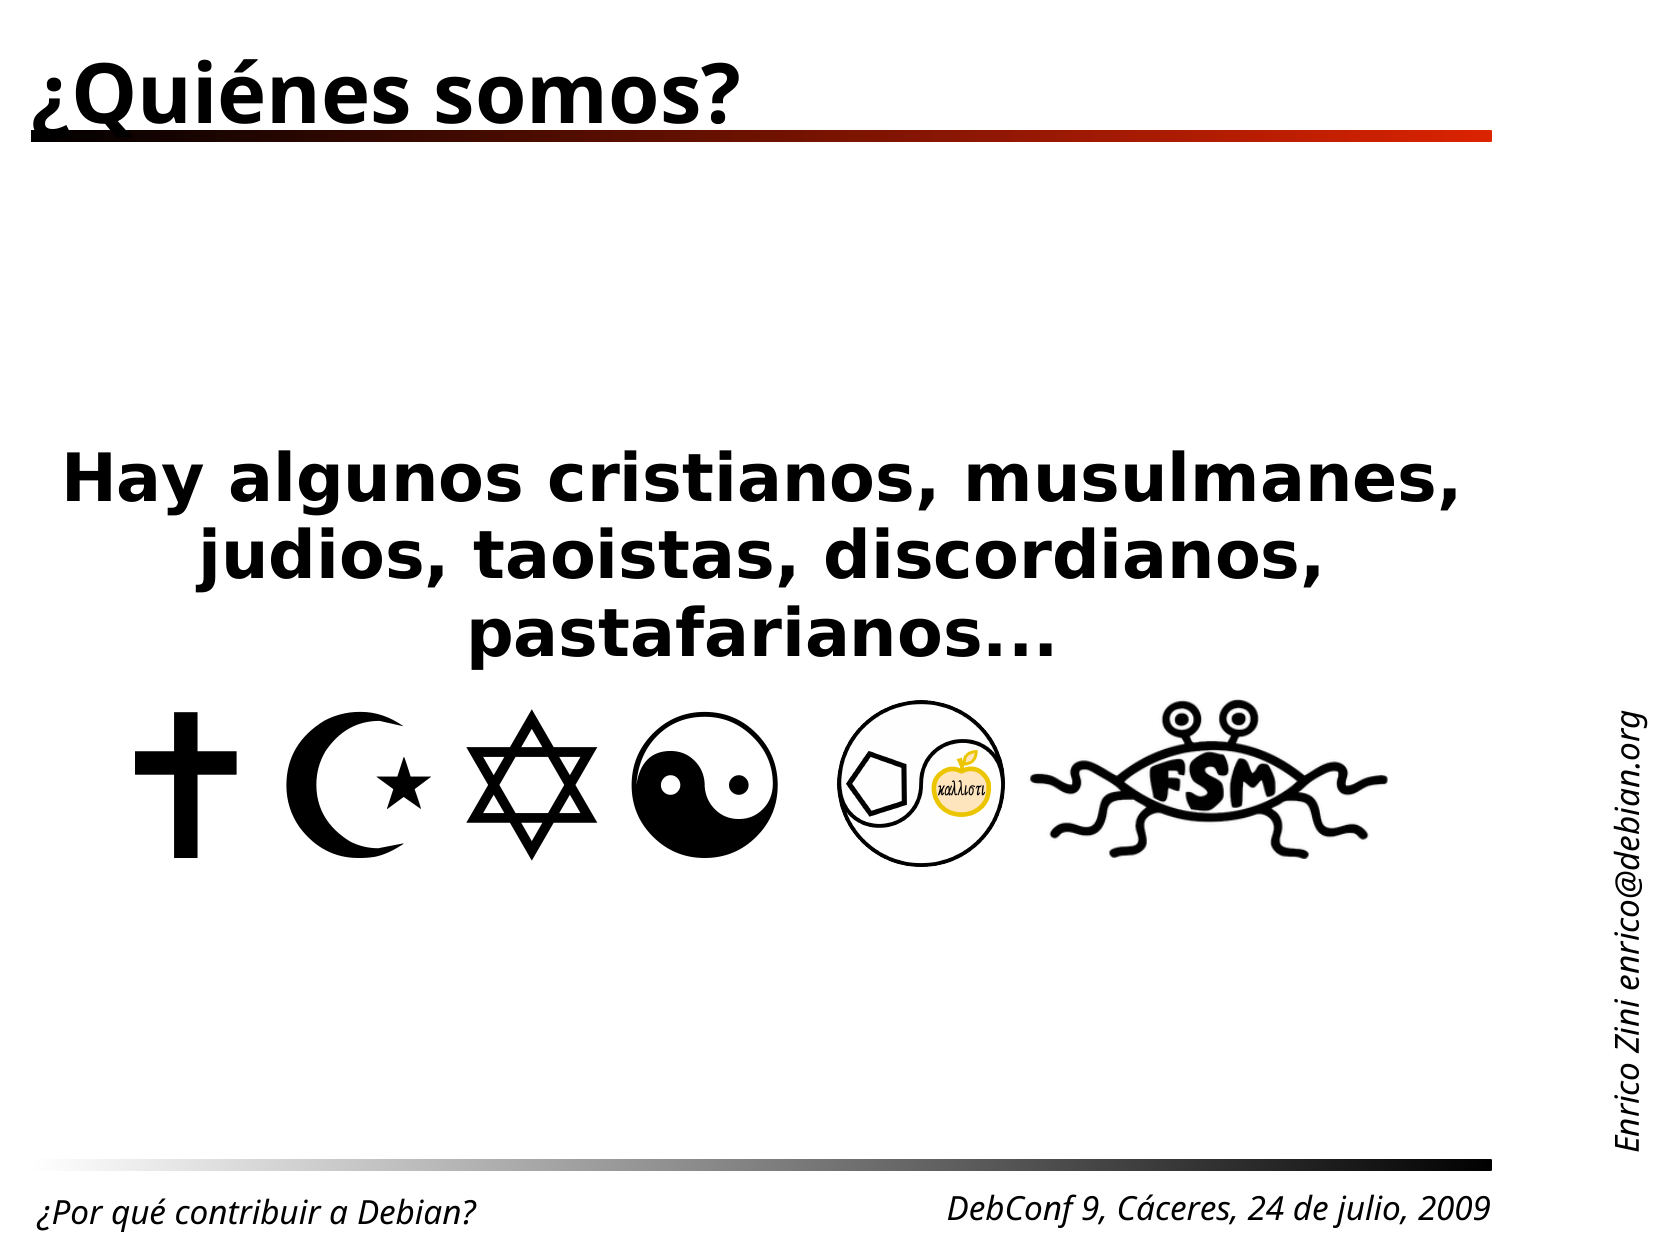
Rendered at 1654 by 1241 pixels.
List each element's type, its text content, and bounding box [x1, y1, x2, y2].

picture [837, 700, 1005, 867]
text_box ¿Quiénes somos? [31, 34, 1438, 168]
picture [1027, 698, 1389, 859]
text_box Hay algunos cristianos, musulmanes, judios, taoistas, discordianos, pastafarianos... ✝☪✡☯ [30, 439, 1495, 906]
